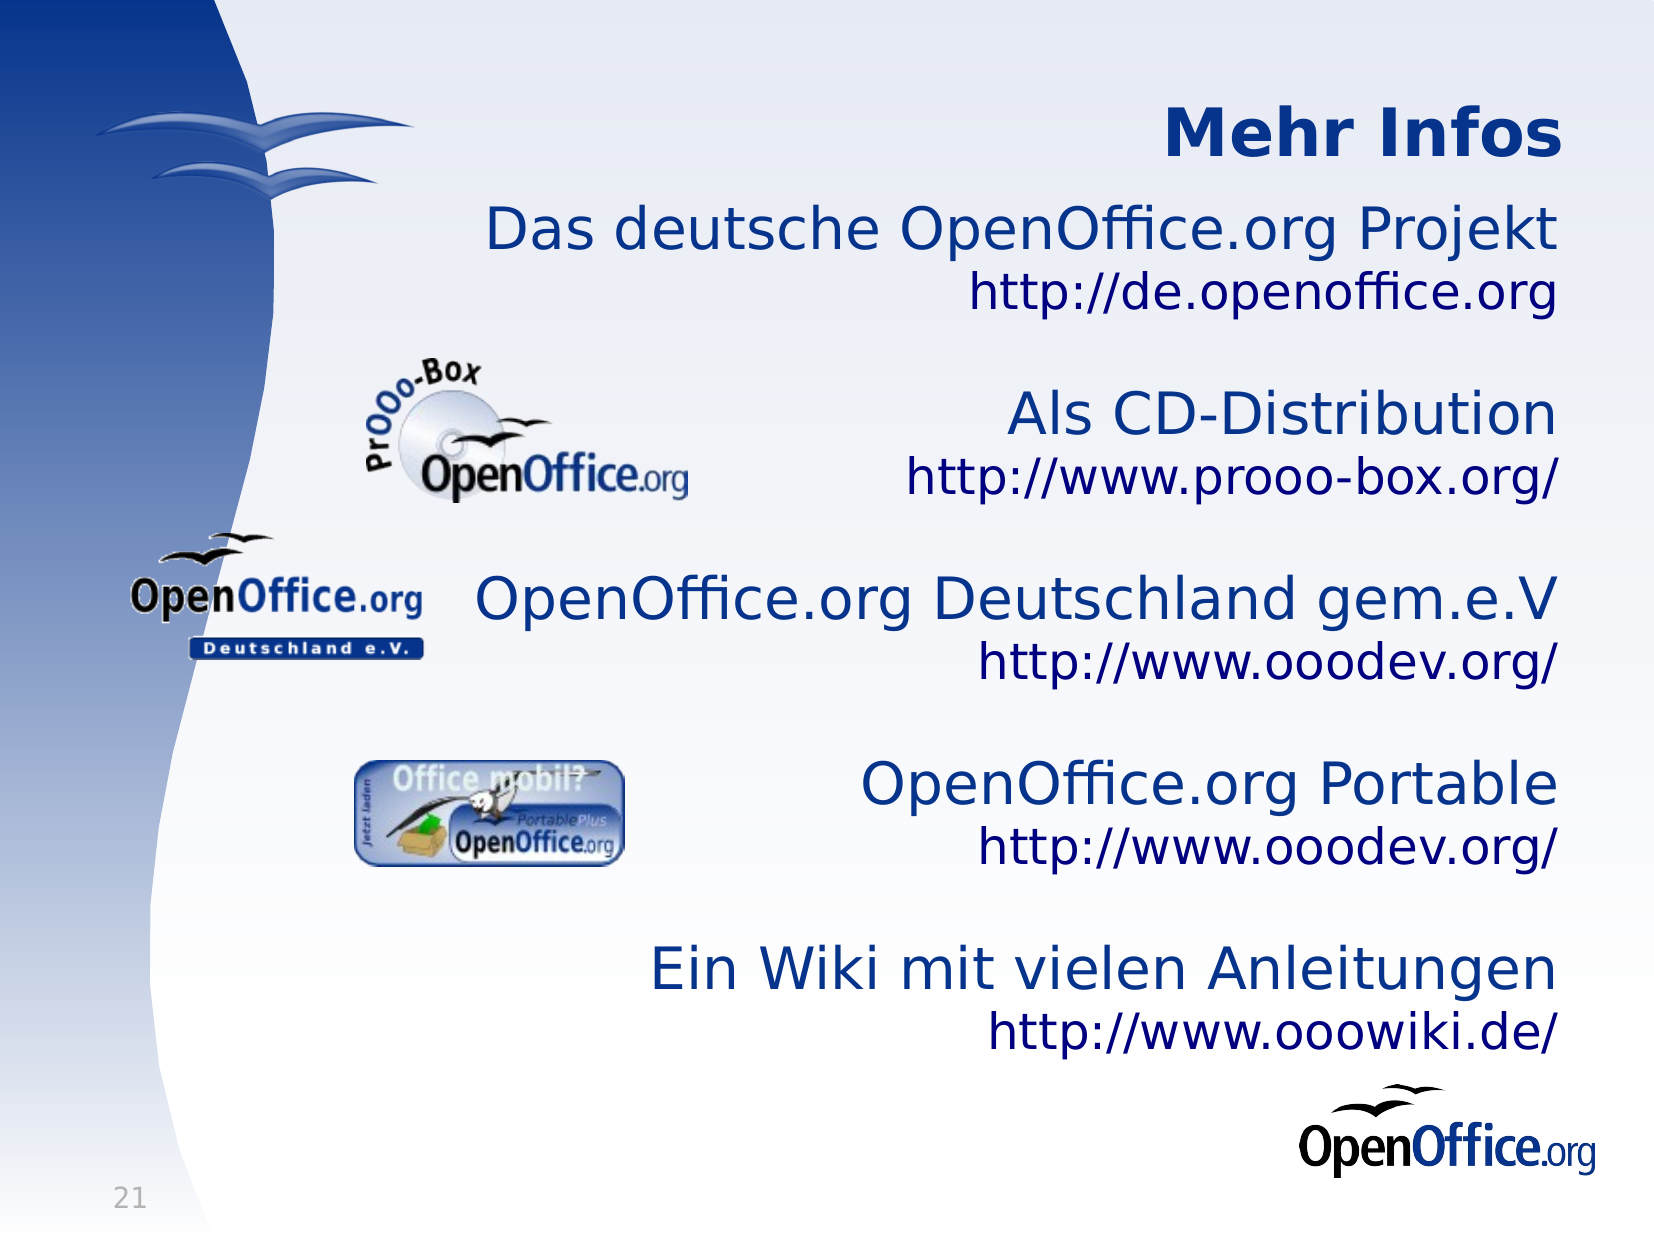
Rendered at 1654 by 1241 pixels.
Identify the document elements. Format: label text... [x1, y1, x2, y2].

list Das deutsche OpenOffice.org Projekt http://de.openoffice.org Als CD-Distribution http://www.prooo-box.org/ OpenOffice.org Deutschland gem.e.V http://www.ooodev.org/ OpenOffice.org Portable http://www.ooodev.org/ Ein Wiki mit vielen Anleitungen http://www.ooowiki.de/ [200, 195, 1560, 1191]
picture [354, 760, 625, 867]
picture [101, 533, 441, 660]
title Mehr Infos [436, 94, 1565, 173]
picture [95, 100, 416, 162]
picture [1560, 1084, 1595, 1178]
picture [152, 161, 379, 201]
picture [366, 358, 688, 503]
